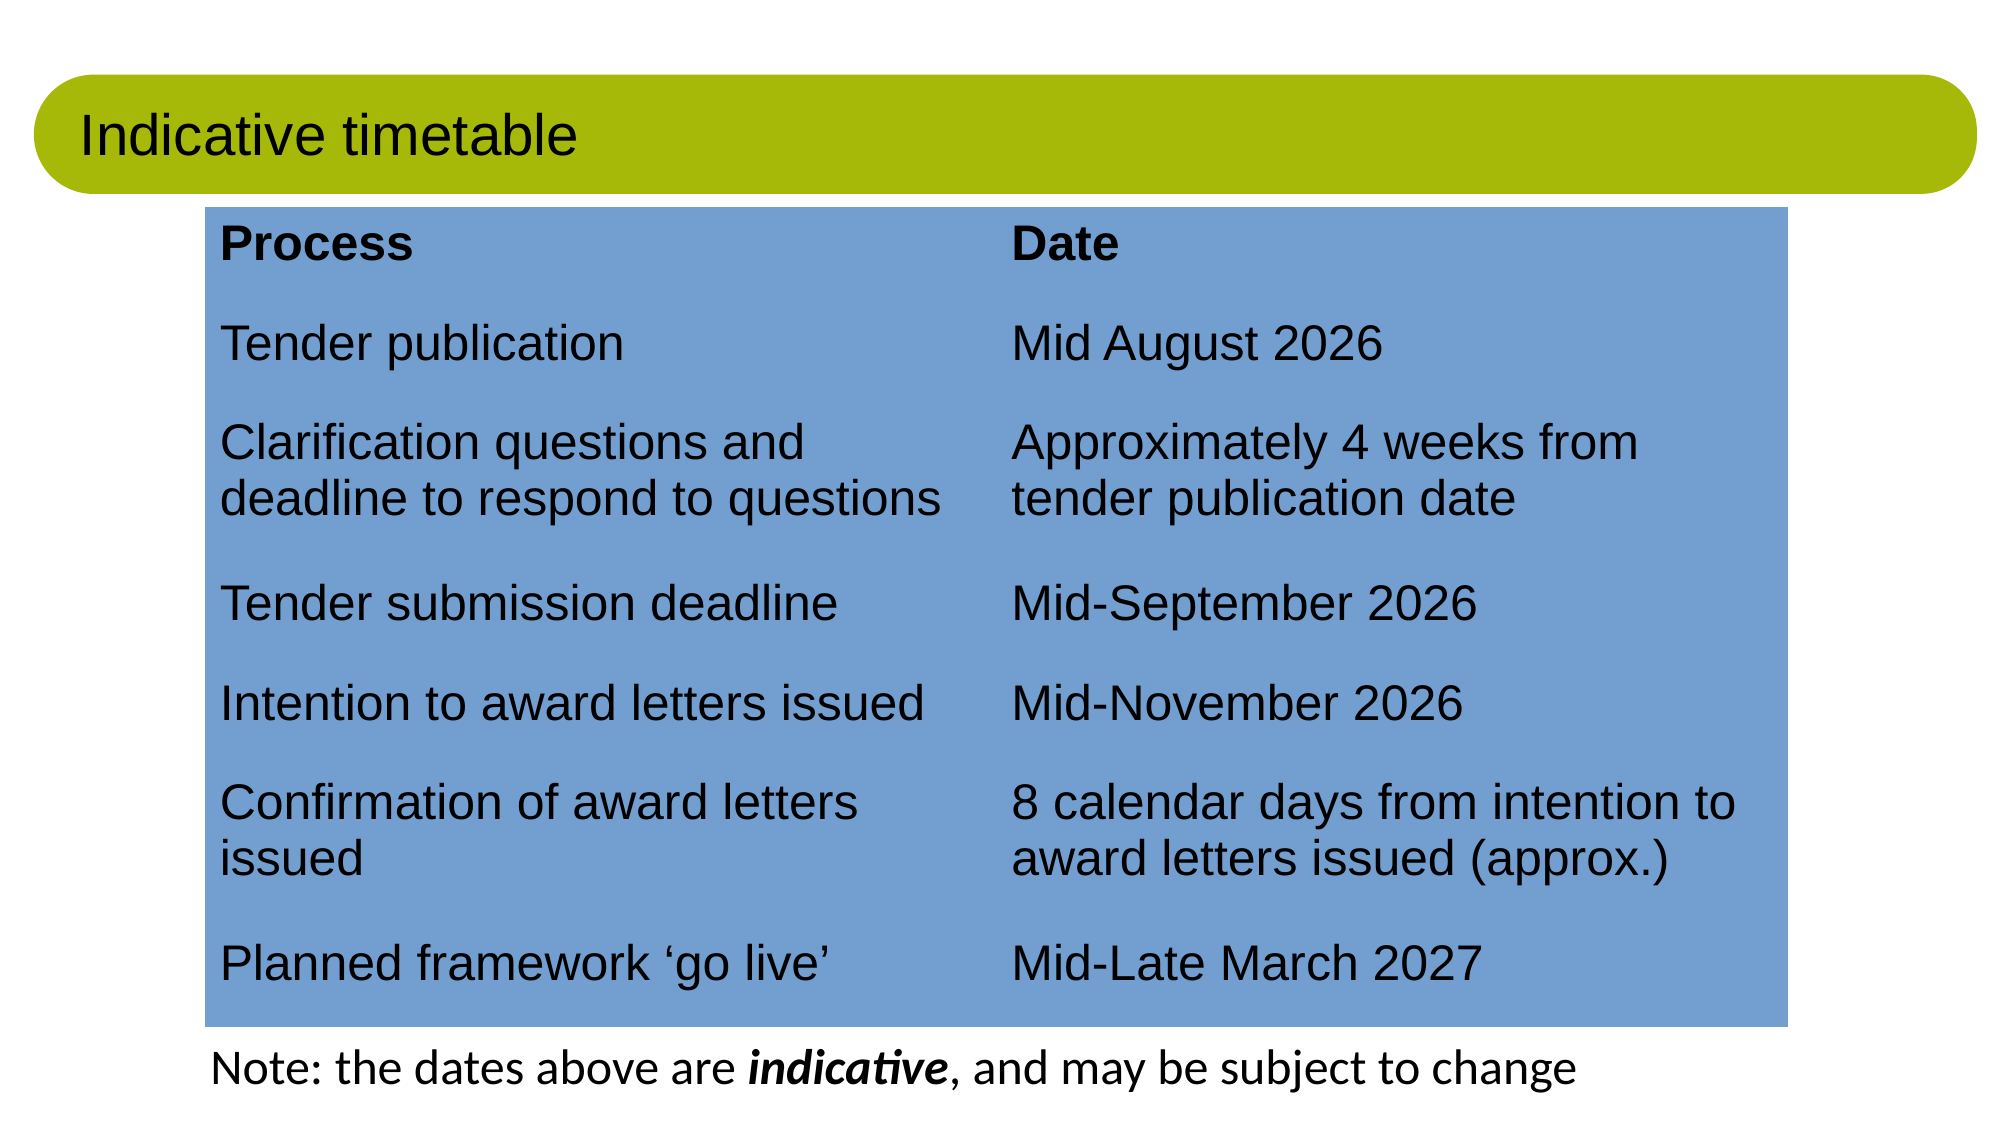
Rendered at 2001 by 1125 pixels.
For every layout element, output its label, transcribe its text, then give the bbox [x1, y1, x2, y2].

table_cell Confirmation of award letters issued [205, 767, 997, 927]
table_cell Tender submission deadline [205, 567, 997, 667]
table_cell Tender publication [205, 307, 997, 407]
table_cell Mid August 2026 [997, 307, 1788, 407]
title Indicative timetable [79, 97, 1652, 185]
text_box Note: the dates above are indicative, and may be subject to change [190, 1014, 1774, 1125]
table_header Date [997, 207, 1788, 307]
table_cell Mid-November 2026 [997, 667, 1788, 767]
table_cell 8 calendar days from intention to award letters issued (approx.) [997, 767, 1788, 927]
table_cell Planned framework ‘go live’ [205, 927, 997, 1014]
table_cell Approximately 4 weeks from tender publication date [997, 407, 1788, 567]
table_cell Mid-September 2026 [997, 567, 1788, 667]
table_header Process [205, 207, 997, 307]
table_cell Intention to award letters issued [205, 667, 997, 767]
table_cell Mid-Late March 2027 [997, 927, 1788, 1027]
table_cell Clarification questions and deadline to respond to questions [205, 407, 997, 567]
